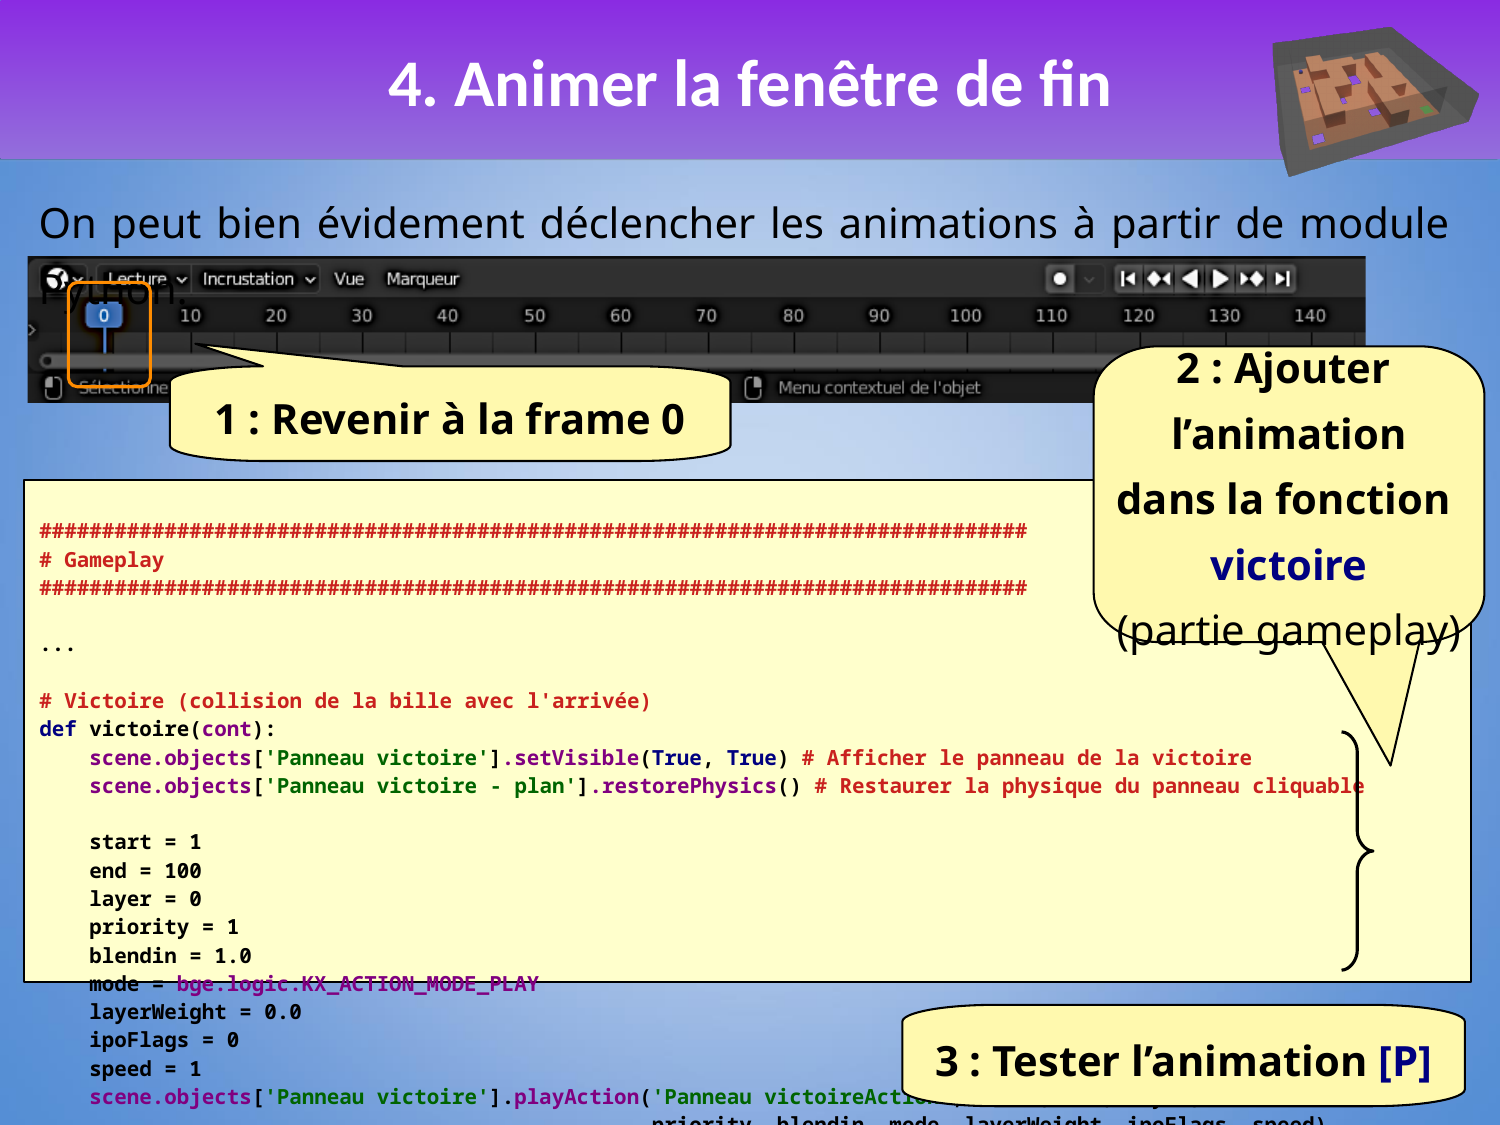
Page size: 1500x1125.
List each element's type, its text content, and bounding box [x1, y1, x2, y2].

text_box 1 : Revenir à la frame 0 [169, 343, 731, 461]
picture [0, 27, 1500, 1125]
text_box ############################################################################### # Gameplay ############################################################################### ... # Victoire (collision de la bille avec l'arrivée) def victoire(cont): scene.objects['Panneau victoire'].setVisible(True, True) # Afficher le panneau de la victoire scene.objects['Panneau victoire - plan'].restorePhysics() # Restaurer la physique du panneau cliquable start = 1 end = 100 layer = 0 priority = 1 blendin = 1.0 mode = bge.logic.KX_ACTION_MODE_PLAY layerWeight = 0.0 ipoFlags = 0 speed = 1 scene.objects['Panneau victoire'].playAction('Panneau victoireAction', start, end, layer, priority, blendin, mode, layerWeight, ipoFlags, speed) [23, 479, 1471, 982]
text_box 4. Animer la fenêtre de fin [0, 0, 1500, 159]
text_box 2 : Ajouter l’animation dans la fonction victoire (partie gameplay) [1093, 346, 1485, 766]
text_box 3 : Tester l’animation [P] [902, 1004, 1465, 1107]
text_box On peut bien évidement déclencher les animations à partir de module Python. [23, 178, 1465, 242]
